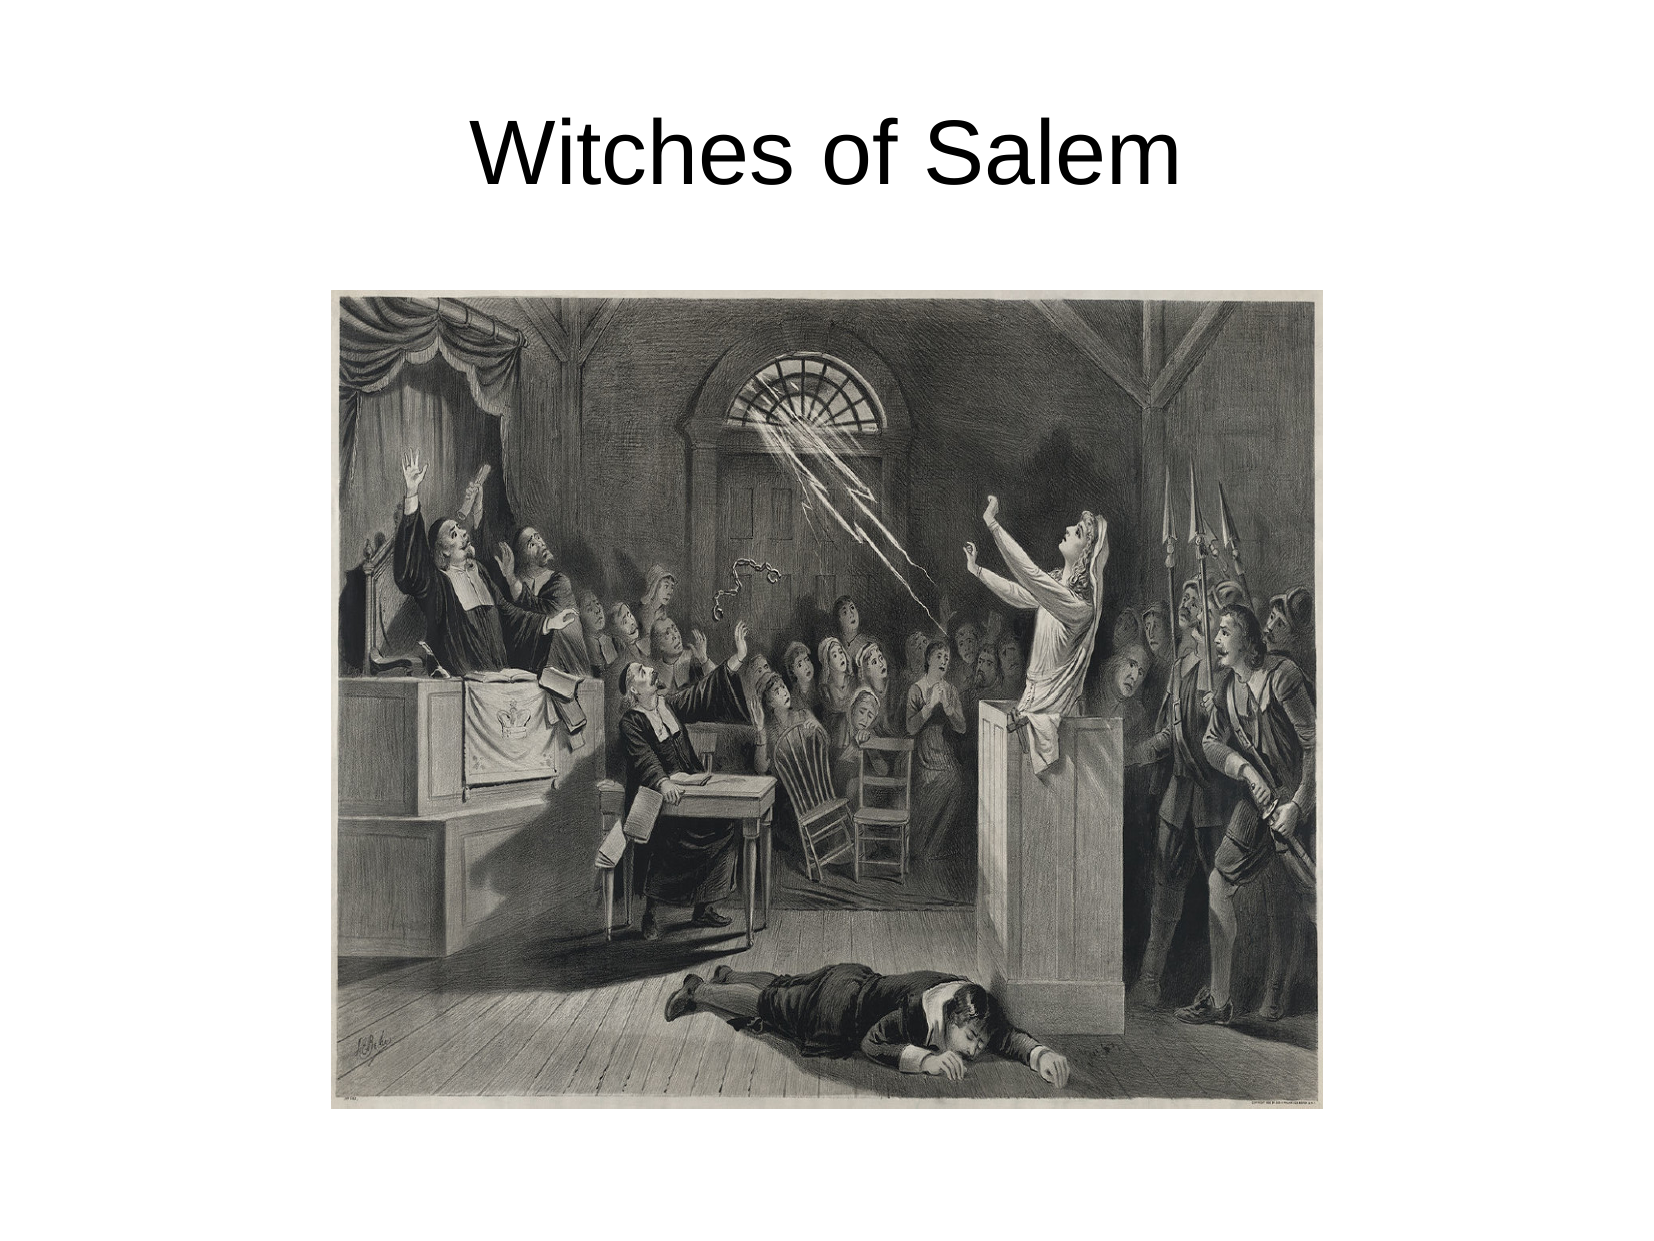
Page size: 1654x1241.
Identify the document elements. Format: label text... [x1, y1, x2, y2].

title Witches of Salem [82, 49, 1571, 257]
picture [331, 290, 1323, 1109]
